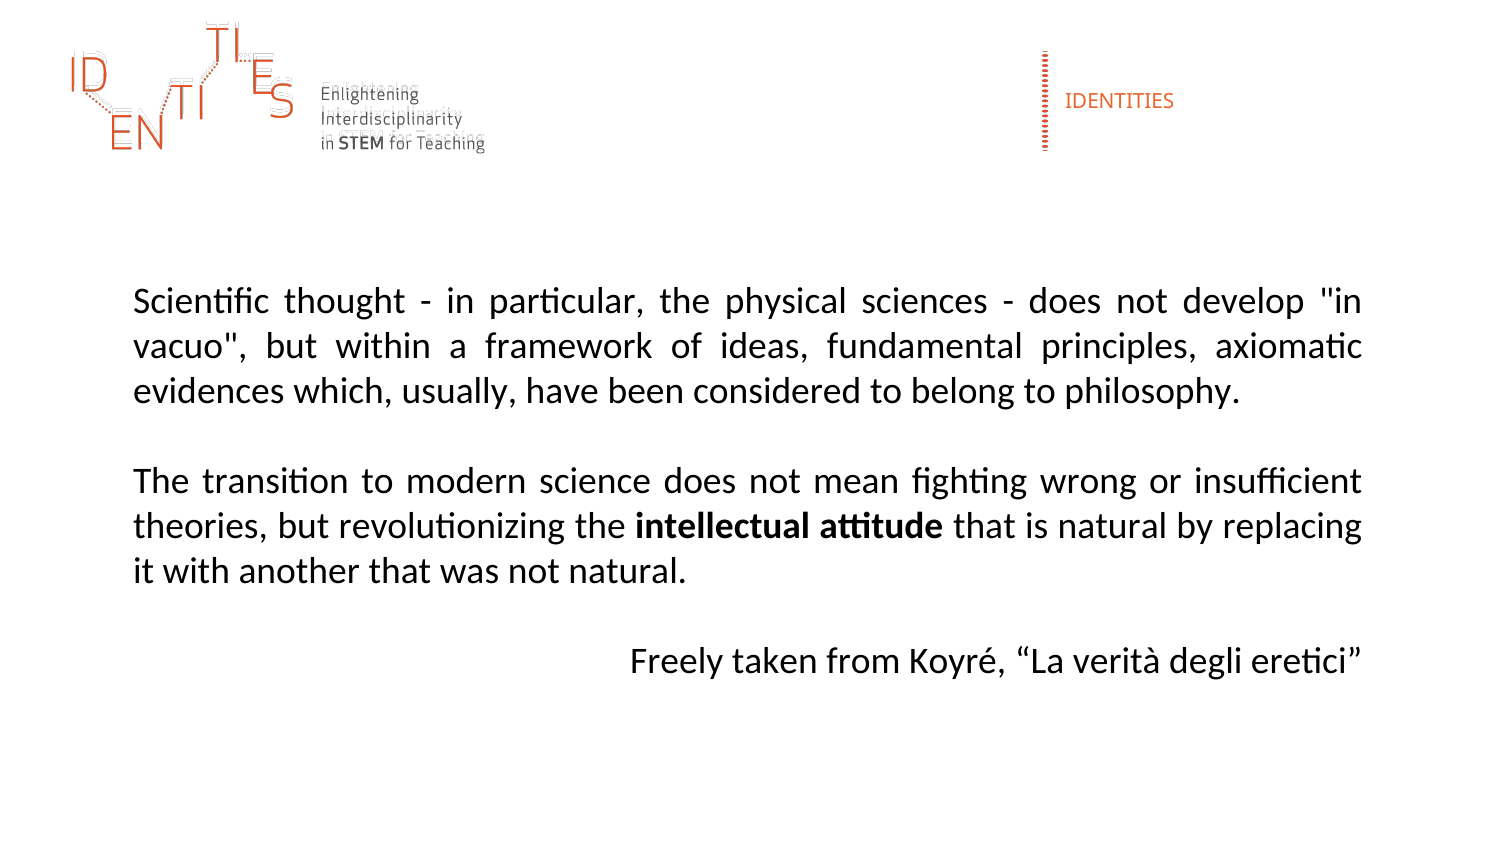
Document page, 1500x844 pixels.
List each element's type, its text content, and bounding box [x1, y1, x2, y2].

picture [71, 18, 485, 157]
text_box Scientific thought - in particular, the physical sciences - does not develop "in vacuo", but within a framework of ideas, fundamental principles, axiomatic evidences which, usually, have been considered to belong to philosophy. The transition to modern science does not mean fighting wrong or insufficient theories, but revolutionizing the intellectual attitude that is natural by replacing it with another that was not natural. Freely taken from Koyré, “La verità degli eretici” [118, 268, 1382, 694]
text_box IDENTITIES [1050, 80, 1472, 141]
picture [1042, 51, 1051, 151]
